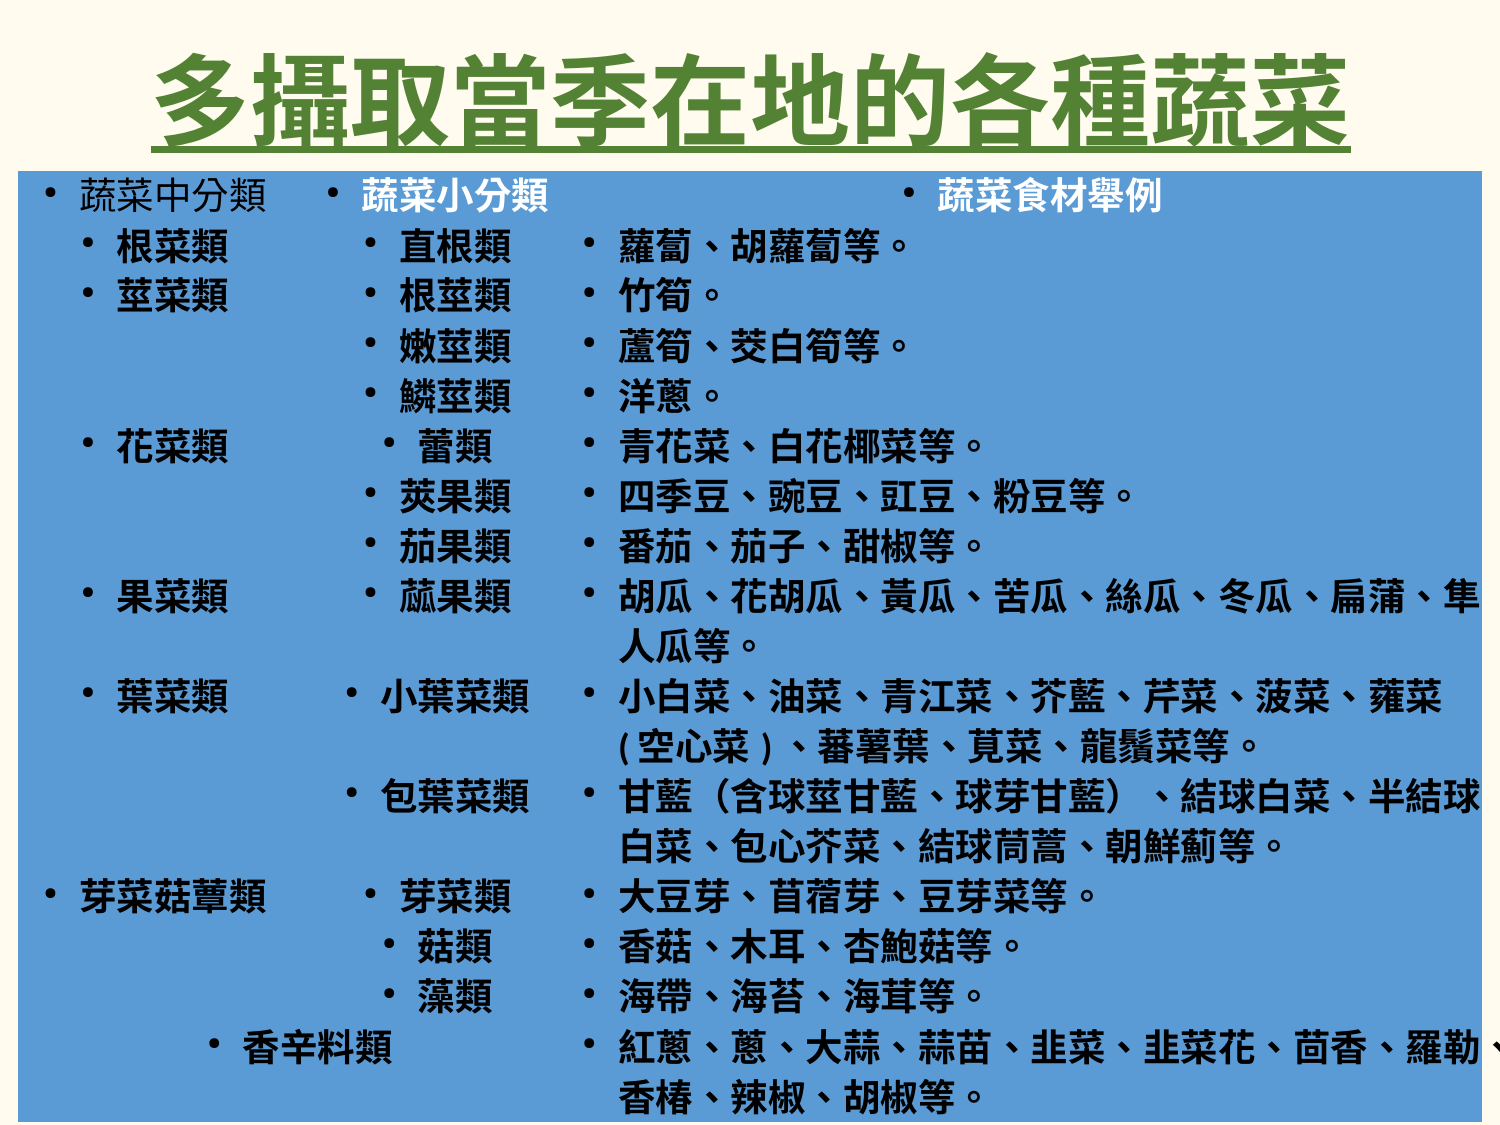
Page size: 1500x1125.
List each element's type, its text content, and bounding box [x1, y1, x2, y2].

text_box 多攝取當季在地的各種蔬菜 [59, 30, 1442, 167]
table_cell 嫩莖類 [293, 321, 582, 371]
table_cell 小葉菜類 [293, 671, 582, 771]
table_cell 果菜類 [18, 571, 293, 671]
table_cell 直根類 [293, 221, 582, 271]
table_cell 大豆芽、苜蓿芽、豆芽菜等。 [582, 871, 1482, 922]
table_cell 胡瓜、花胡瓜、黃瓜、苦瓜、絲瓜、冬瓜、扁蒲、隼人瓜等。 [582, 571, 1482, 671]
table_cell 四季豆、豌豆、豇豆、粉豆等。 [582, 471, 1482, 521]
table_cell 藻類 [293, 972, 582, 1022]
table_cell 蓏果類 [293, 571, 582, 671]
table_cell 莢果類 [293, 471, 582, 521]
table_cell 芽菜類 [293, 871, 582, 922]
table_header 蔬菜食材舉例 [582, 171, 1482, 221]
table_cell 菇類 [293, 922, 582, 972]
table_cell 竹筍。 [582, 271, 1482, 321]
table_cell 蘆筍、茭白筍等。 [582, 321, 1482, 371]
table_cell 莖菜類 [18, 271, 293, 421]
table_cell 小白菜、油菜、青江菜、芥藍、芹菜、菠菜、蕹菜(空心菜)、蕃薯葉、莧菜、龍鬚菜等。 [582, 671, 1482, 771]
table_cell 青花菜、白花椰菜等。 [582, 421, 1482, 471]
table_cell 葉菜類 [18, 671, 293, 871]
table_cell 紅蔥、蔥、大蒜、蒜苗、韭菜、韭菜花、茴香、羅勒、香椿、辣椒、胡椒等。 [582, 1022, 1482, 1122]
table_cell 番茄、茄子、甜椒等。 [582, 521, 1482, 571]
table_cell 根莖類 [293, 271, 582, 321]
table_cell 蘿蔔、胡蘿蔔等。 [582, 221, 1482, 271]
table_header 蔬菜中分類 [18, 171, 293, 221]
table_cell 海帶、海苔、海茸等。 [582, 972, 1482, 1022]
table_cell 甘藍（含球莖甘藍、球芽甘藍）、結球白菜、半結球白菜、包心芥菜、結球茼蒿、朝鮮薊等。 [582, 771, 1482, 871]
table_cell 根菜類 [18, 221, 293, 271]
table_cell 鱗莖類 [293, 371, 582, 421]
table_header 蔬菜小分類 [293, 171, 582, 221]
table_cell 蕾類 [293, 421, 582, 471]
table_cell 芽菜菇蕈類 [18, 871, 293, 1022]
table_cell 茄果類 [293, 521, 582, 571]
table_cell 洋蔥。 [582, 371, 1482, 421]
table_cell 包葉菜類 [293, 771, 582, 871]
table_cell 花菜類 [18, 421, 293, 571]
table_cell 香辛料類 [18, 1022, 582, 1122]
table_cell 香菇、木耳、杏鮑菇等。 [582, 922, 1482, 972]
